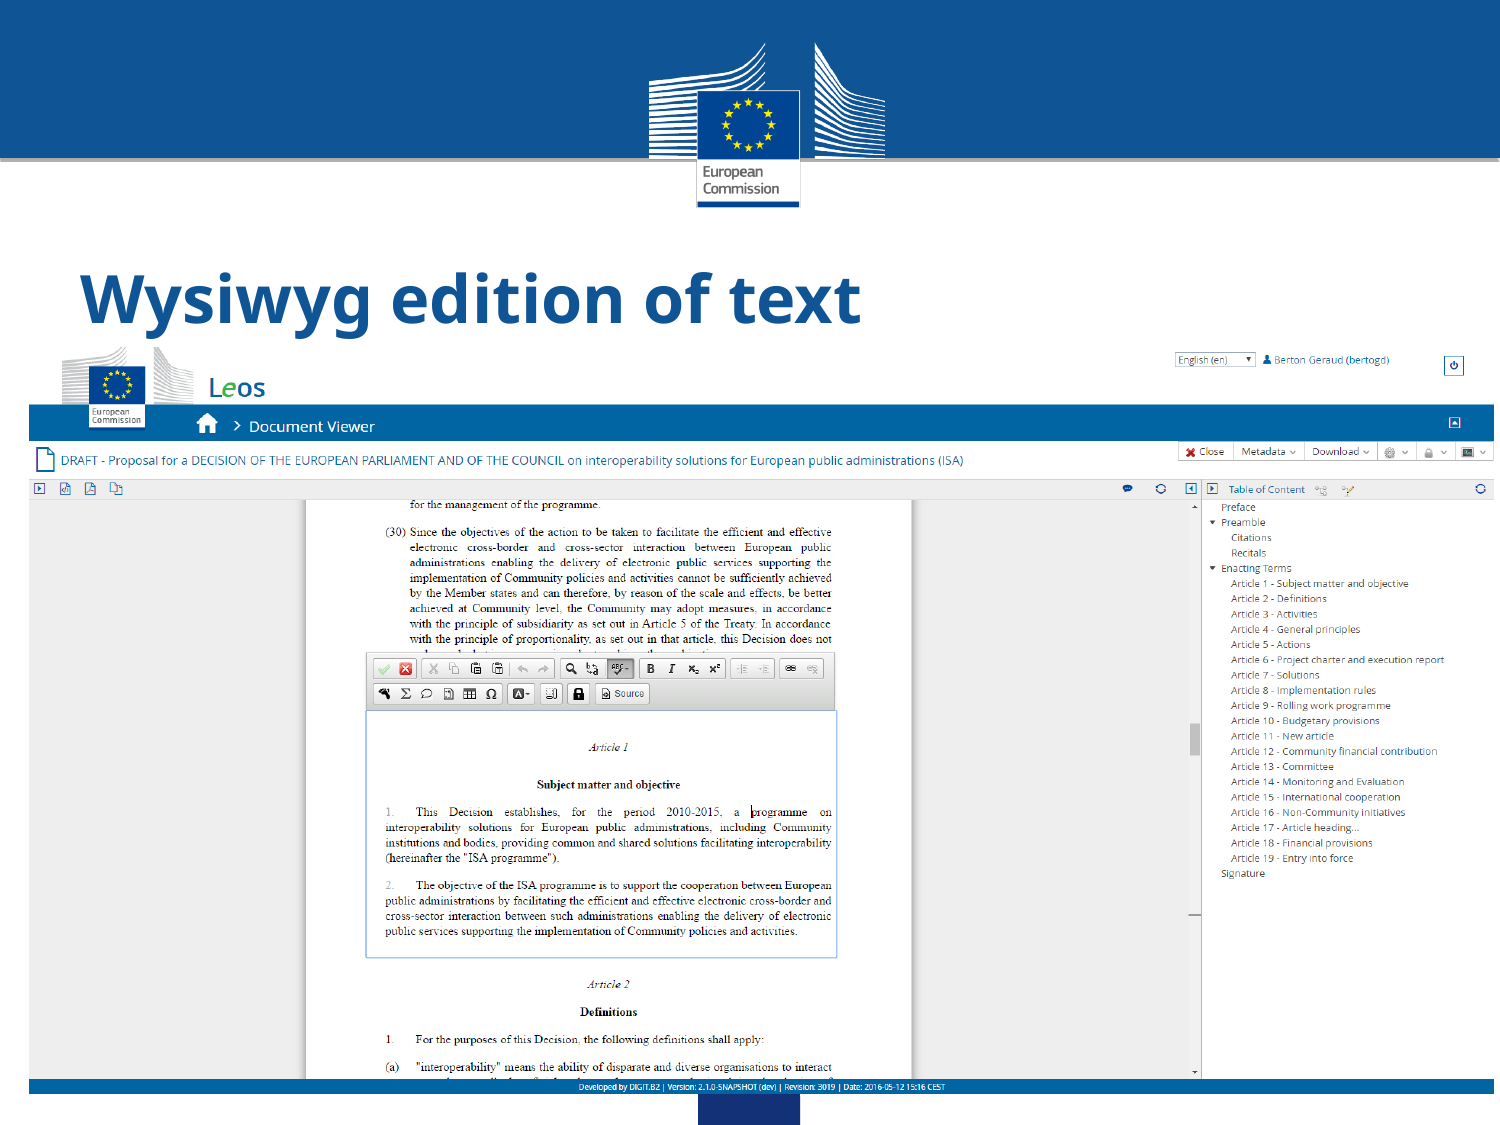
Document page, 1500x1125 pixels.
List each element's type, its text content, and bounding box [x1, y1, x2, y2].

title Wysiwyg edition of text [64, 219, 1415, 347]
picture [649, 42, 885, 208]
picture [29, 347, 1494, 1094]
